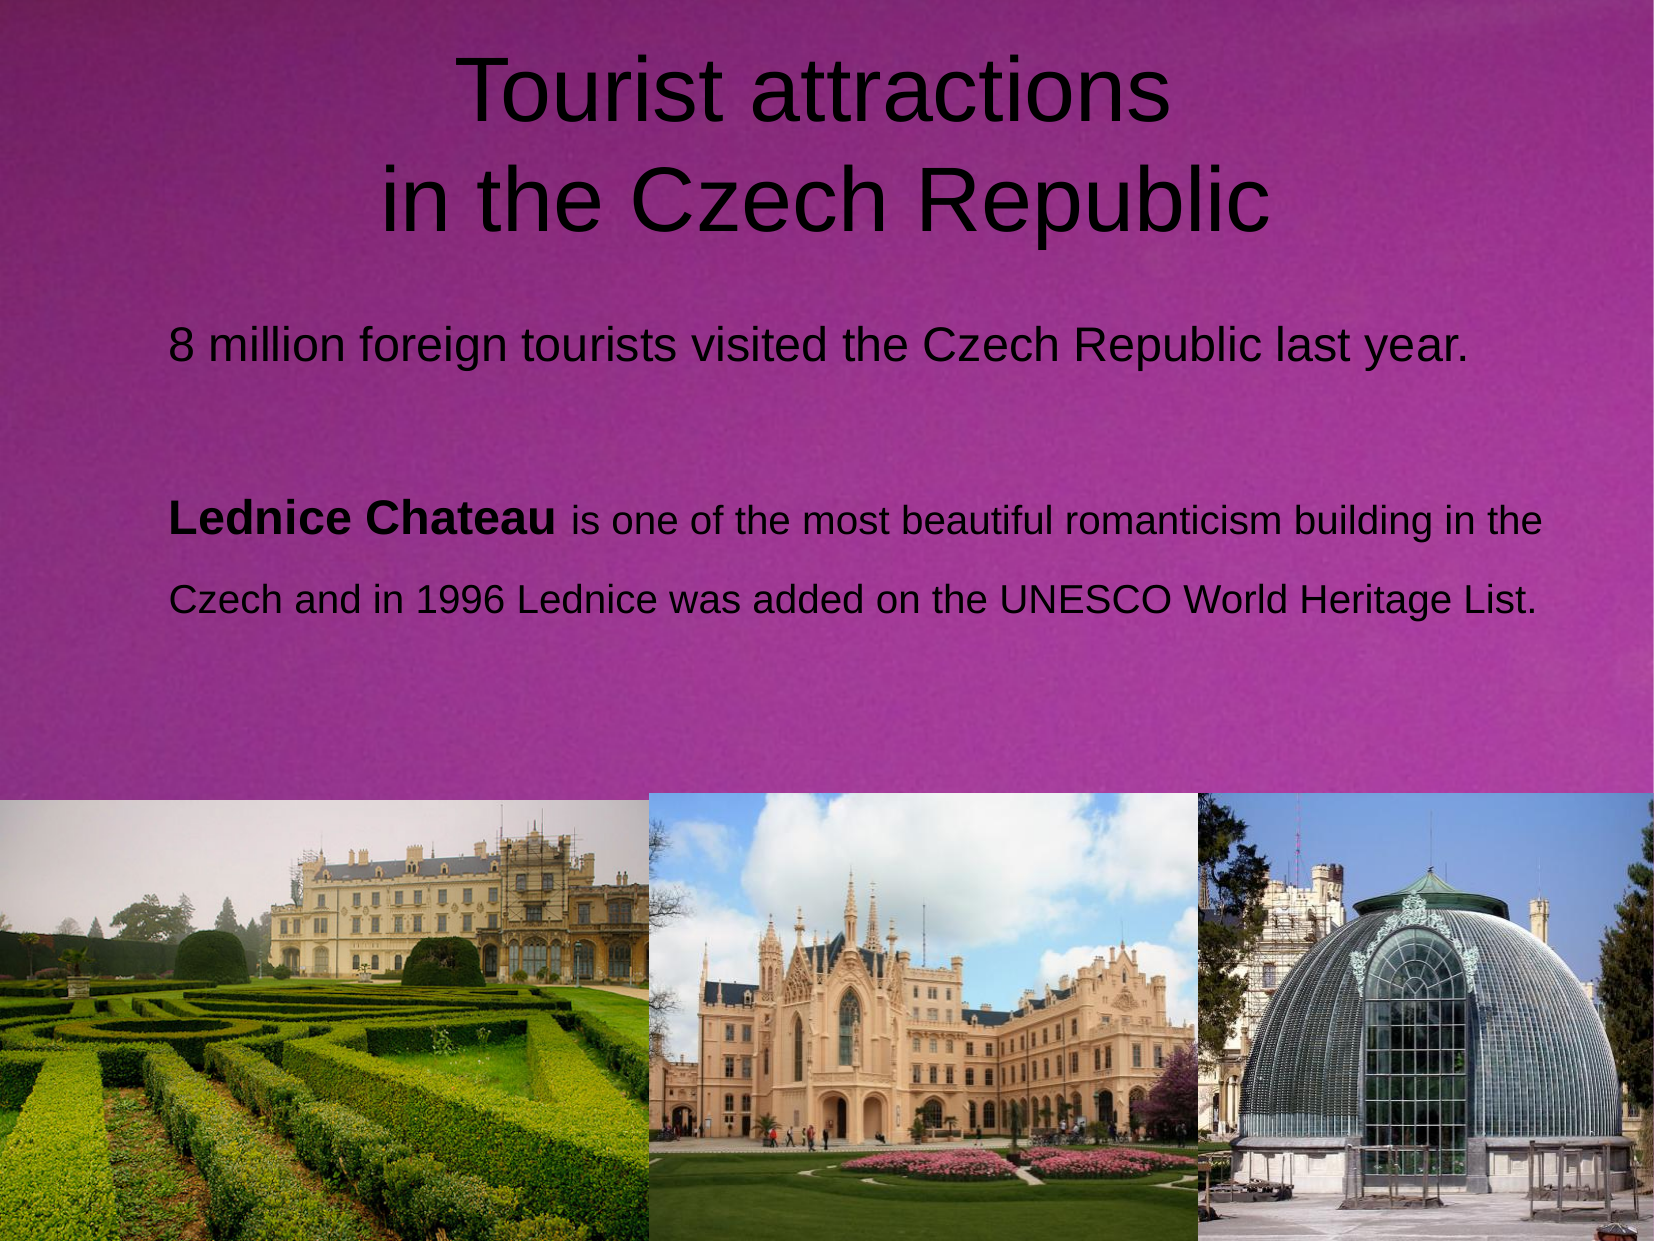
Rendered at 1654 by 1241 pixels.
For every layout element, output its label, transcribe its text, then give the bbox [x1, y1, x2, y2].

list 8 million foreign tourists visited the Czech Republic last year. Lednice Chateau is one of the most beautiful romanticism building in the Czech and in 1996 Lednice was added on the UNESCO World Heritage List. [82, 312, 1571, 774]
title Tourist attractions in the Czech Republic [82, 29, 1571, 237]
picture [0, 0, 1654, 1241]
